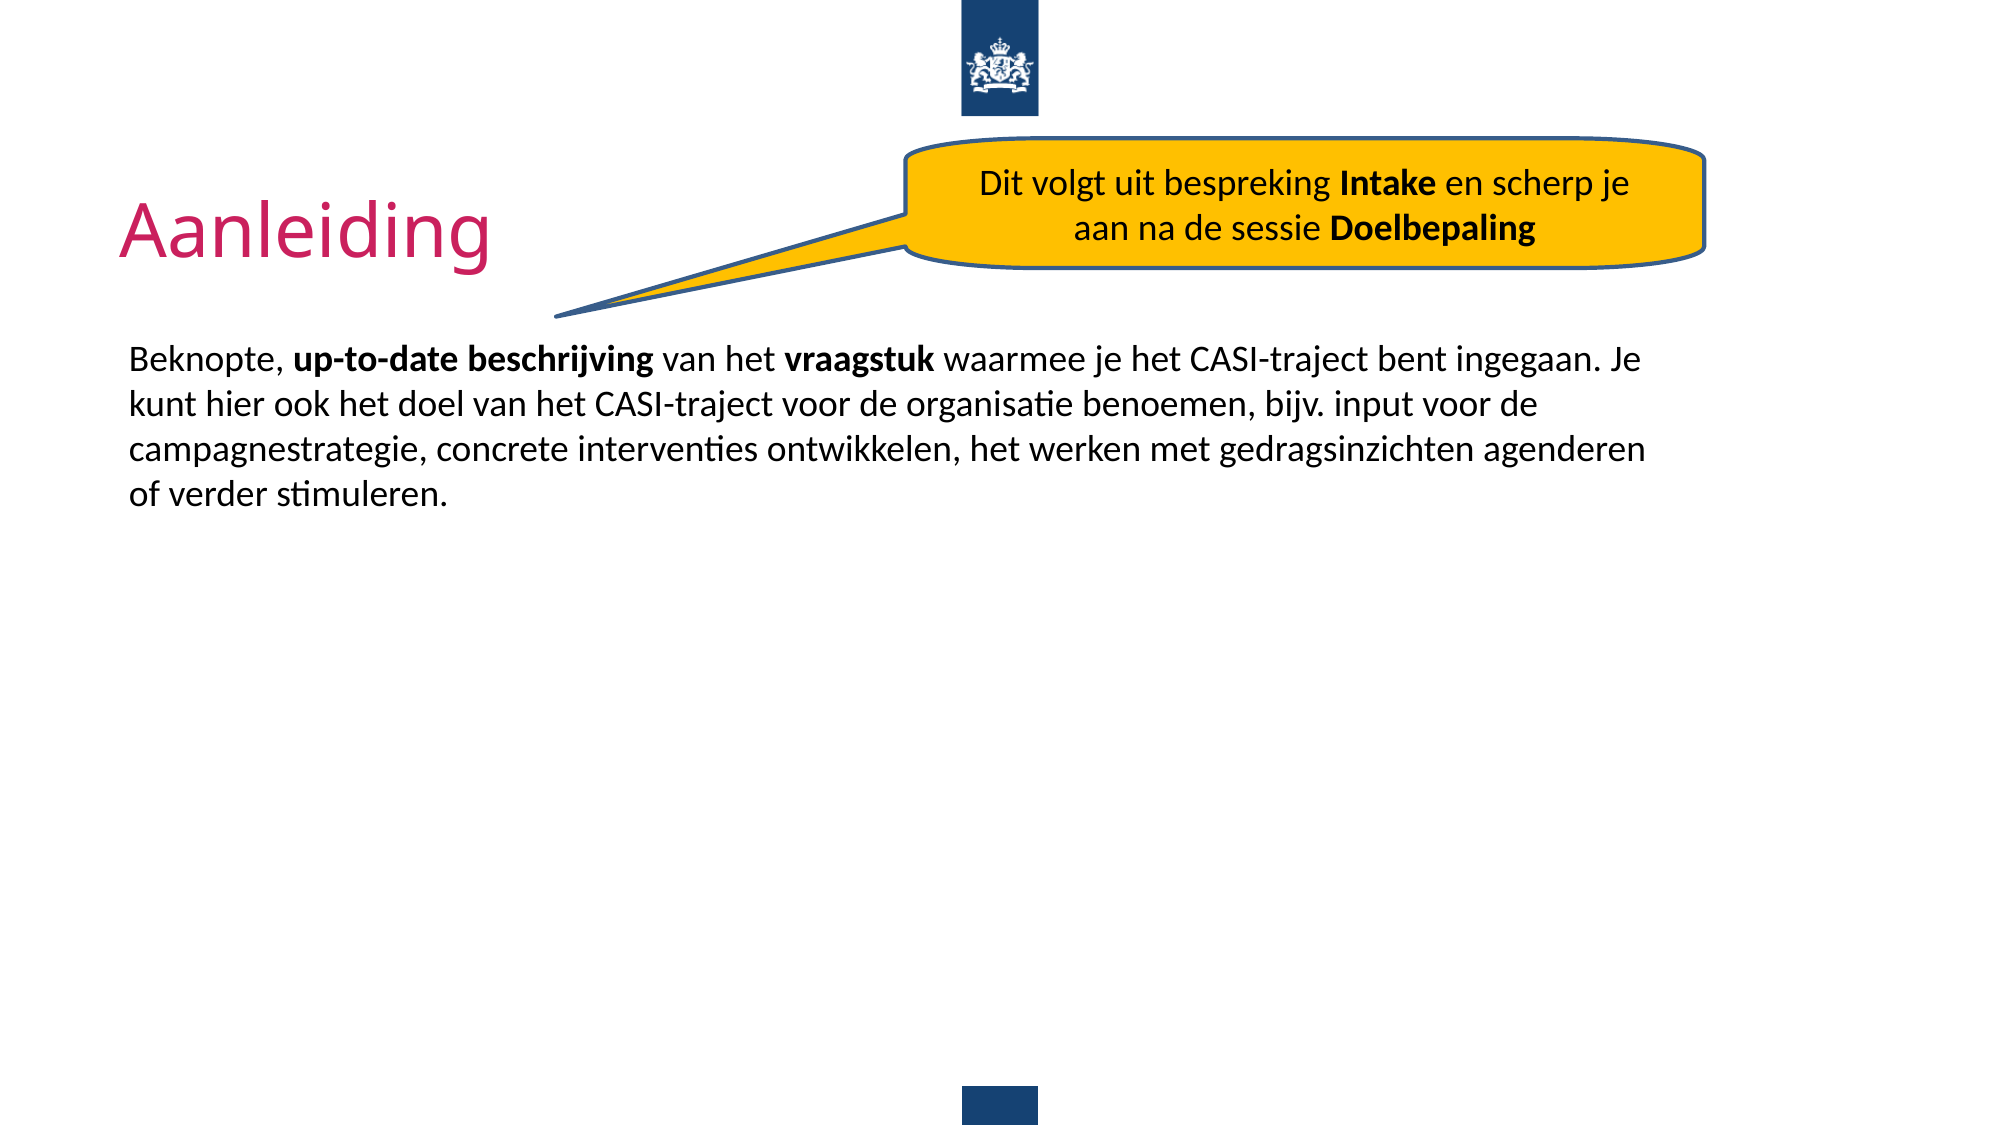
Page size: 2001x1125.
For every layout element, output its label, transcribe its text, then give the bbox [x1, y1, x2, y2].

text_box Aanleiding [104, 125, 1897, 281]
text_box Beknopte, up-to-date beschrijving van het vraagstuk waarmee je het CASI-traject bent ingegaan. Je kunt hier ook het doel van het CASI-traject voor de organisatie benoemen, bijv. input voor de campagnestrategie, concrete interventies ontwikkelen, het werken met gedragsinzichten agenderen of verder stimuleren. [114, 326, 1683, 1035]
text_box Dit volgt uit bespreking Intake en scherp je aan na de sessie Doelbepaling [556, 138, 1705, 317]
